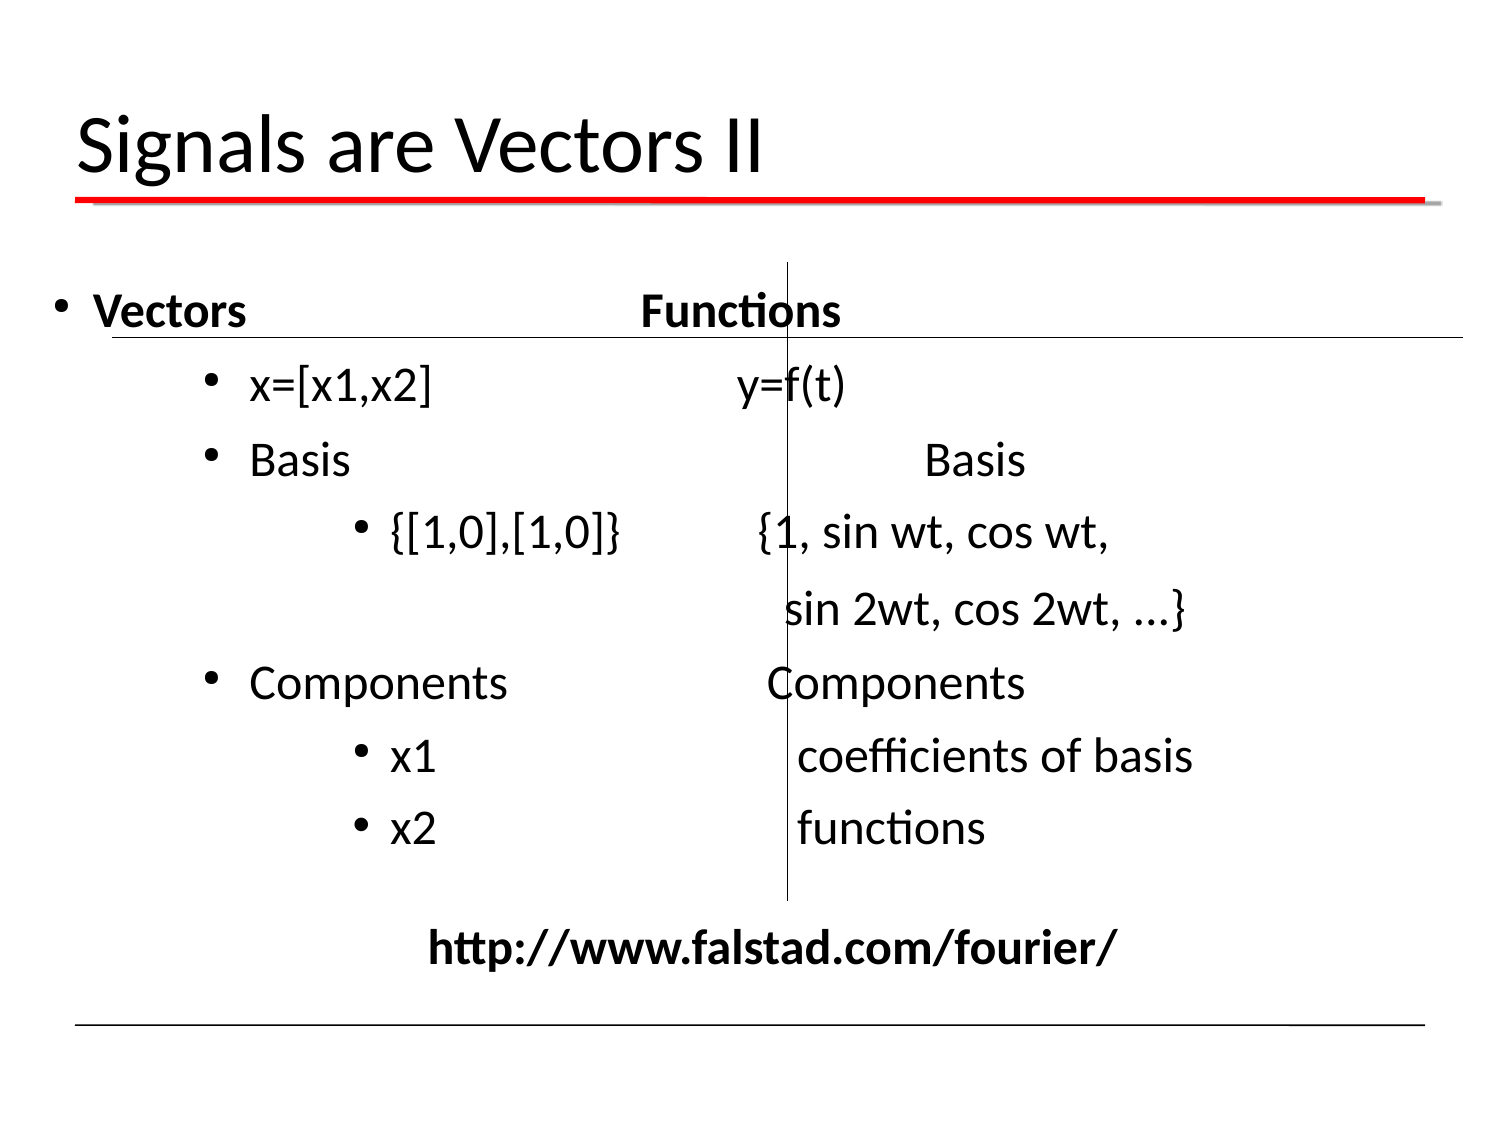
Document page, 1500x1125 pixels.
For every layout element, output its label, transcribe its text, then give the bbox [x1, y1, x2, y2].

list Vectors Functions x=[x1,x2] y=f(t) Basis Basis {[1,0],[1,0]} {1, sin wt, cos wt, sin 2wt, cos 2wt, ...} Components Components x1 coefficients of basis x2 functions http://www.falstad.com/fourier/ [37, 197, 1500, 1062]
title Signals are Vectors II [61, 45, 1487, 197]
